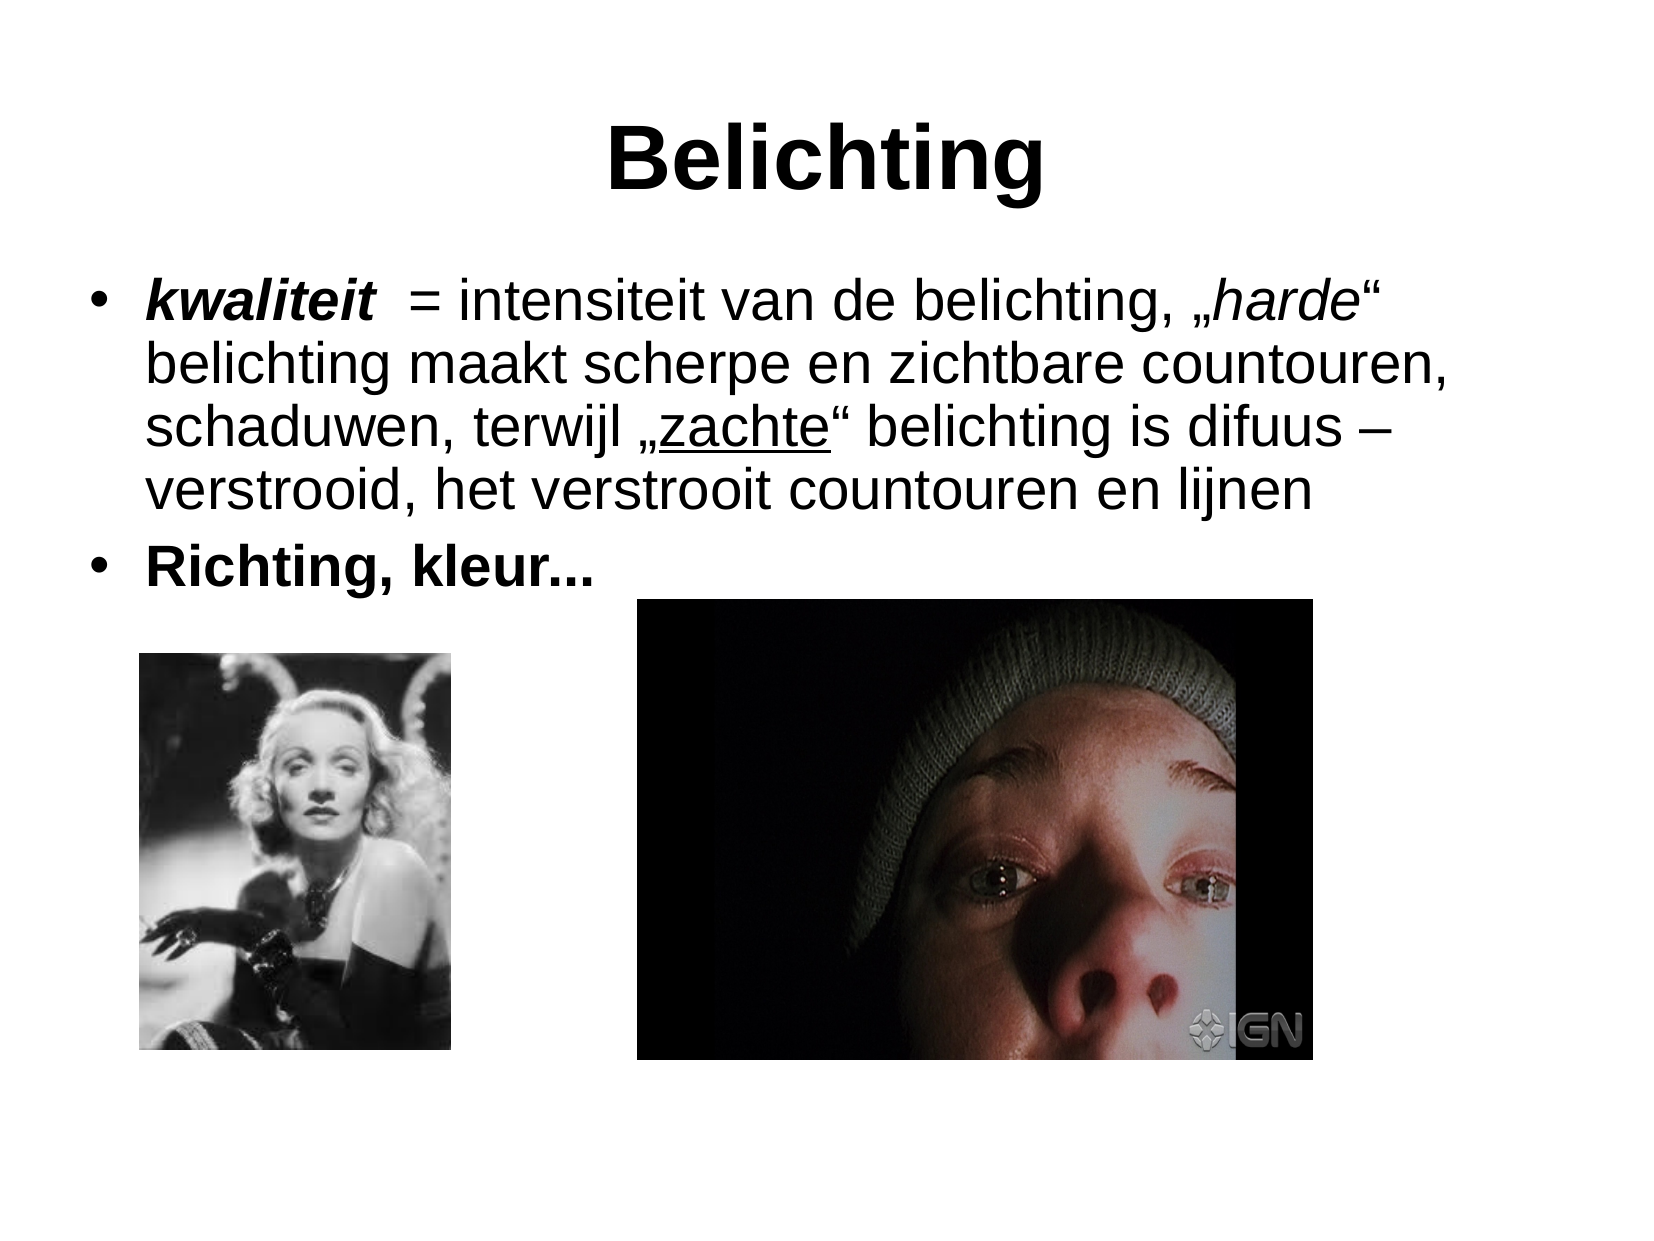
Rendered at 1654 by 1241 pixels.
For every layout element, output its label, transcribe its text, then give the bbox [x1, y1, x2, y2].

title Belichting [82, 49, 1571, 257]
picture [139, 653, 451, 1051]
list kwaliteit = intensiteit van de belichting, „harde“ belichting maakt scherpe en zichtbare countouren, schaduwen, terwijl „zachte“ belichting is difuus – verstrooid, het verstrooit countouren en lijnen Richting, kleur... [75, 262, 1564, 1082]
picture [637, 599, 1313, 1060]
